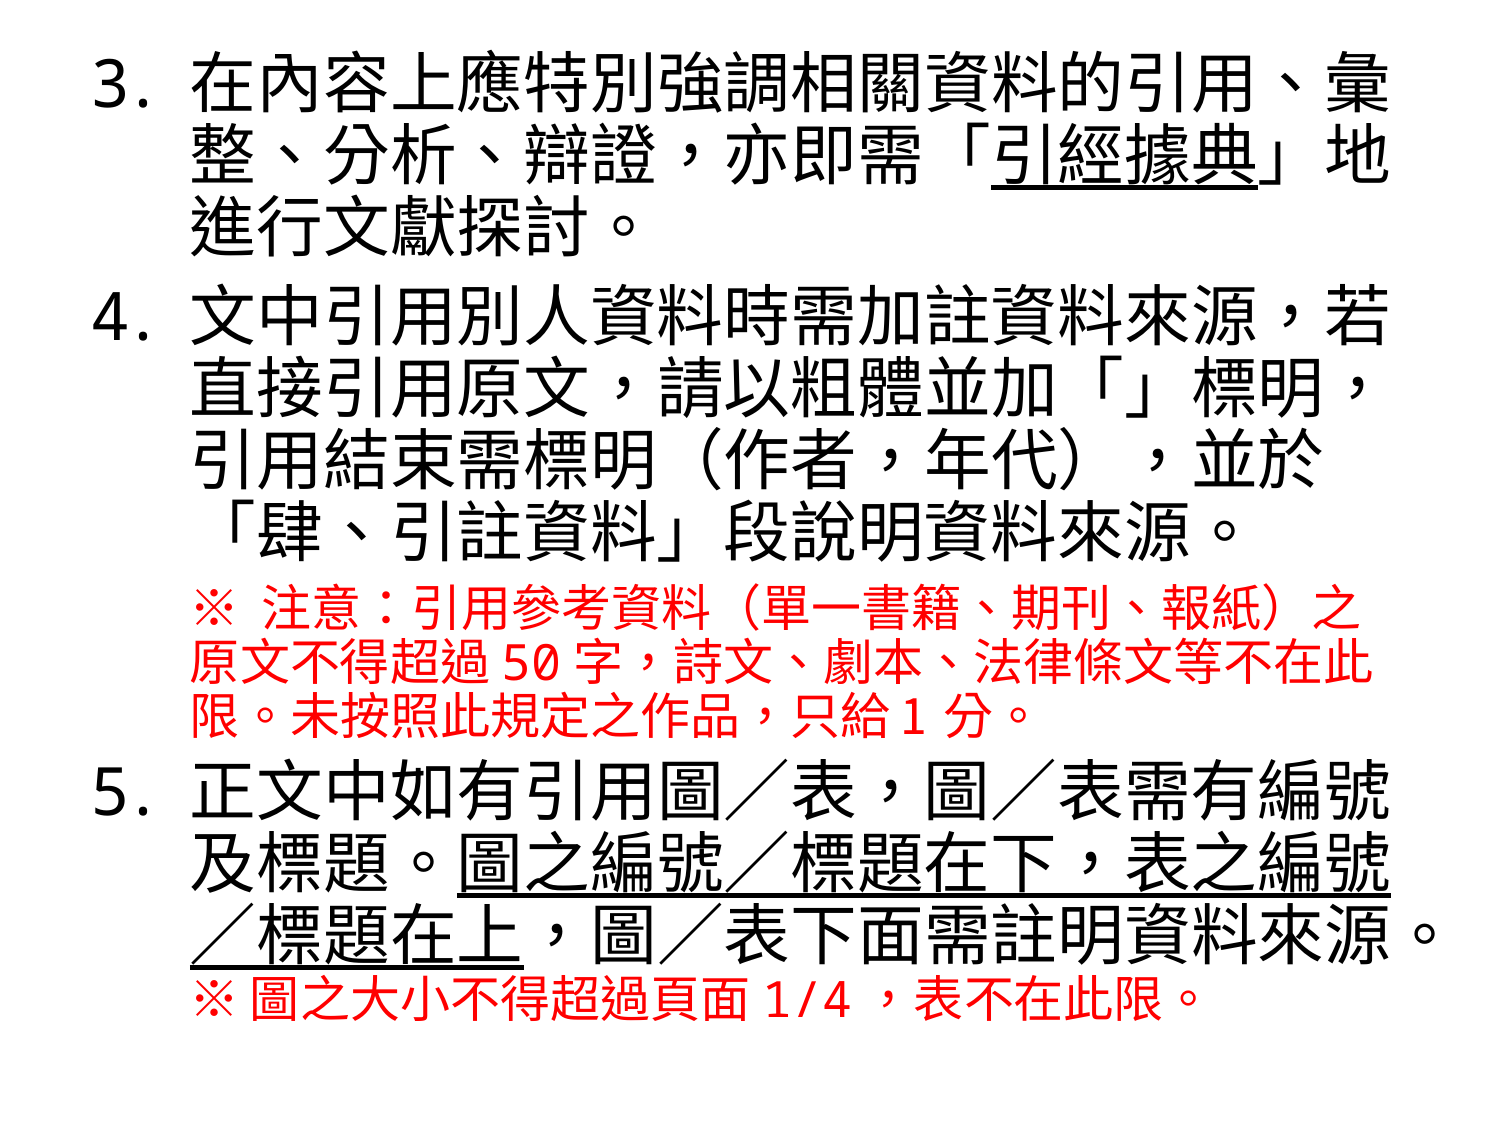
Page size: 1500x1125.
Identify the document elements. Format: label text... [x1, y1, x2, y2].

list 在內容上應特別強調相關資料的引用、彙整、分析、辯證，亦即需「引經據典」地進行文獻探討。 文中引用別人資料時需加註資料來源，若直接引用原文，請以粗體並加「」標明，引用結束需標明（作者，年代），並於「肆、引註資料」段說明資料來源。 ※注意：引用參考資料（單一書籍、期刊、報紙）之原文不得超過50字，詩文、劇本、法律條文等不在此限。未按照此規定之作品，只給1分。 正文中如有引用圖／表，圖／表需有編號及標題。圖之編號／標題在下，表之編號／標題在上，圖／表下面需註明資料來源。※圖之大小不得超過頁面1/4，表不在此限。 [75, 42, 1426, 1083]
